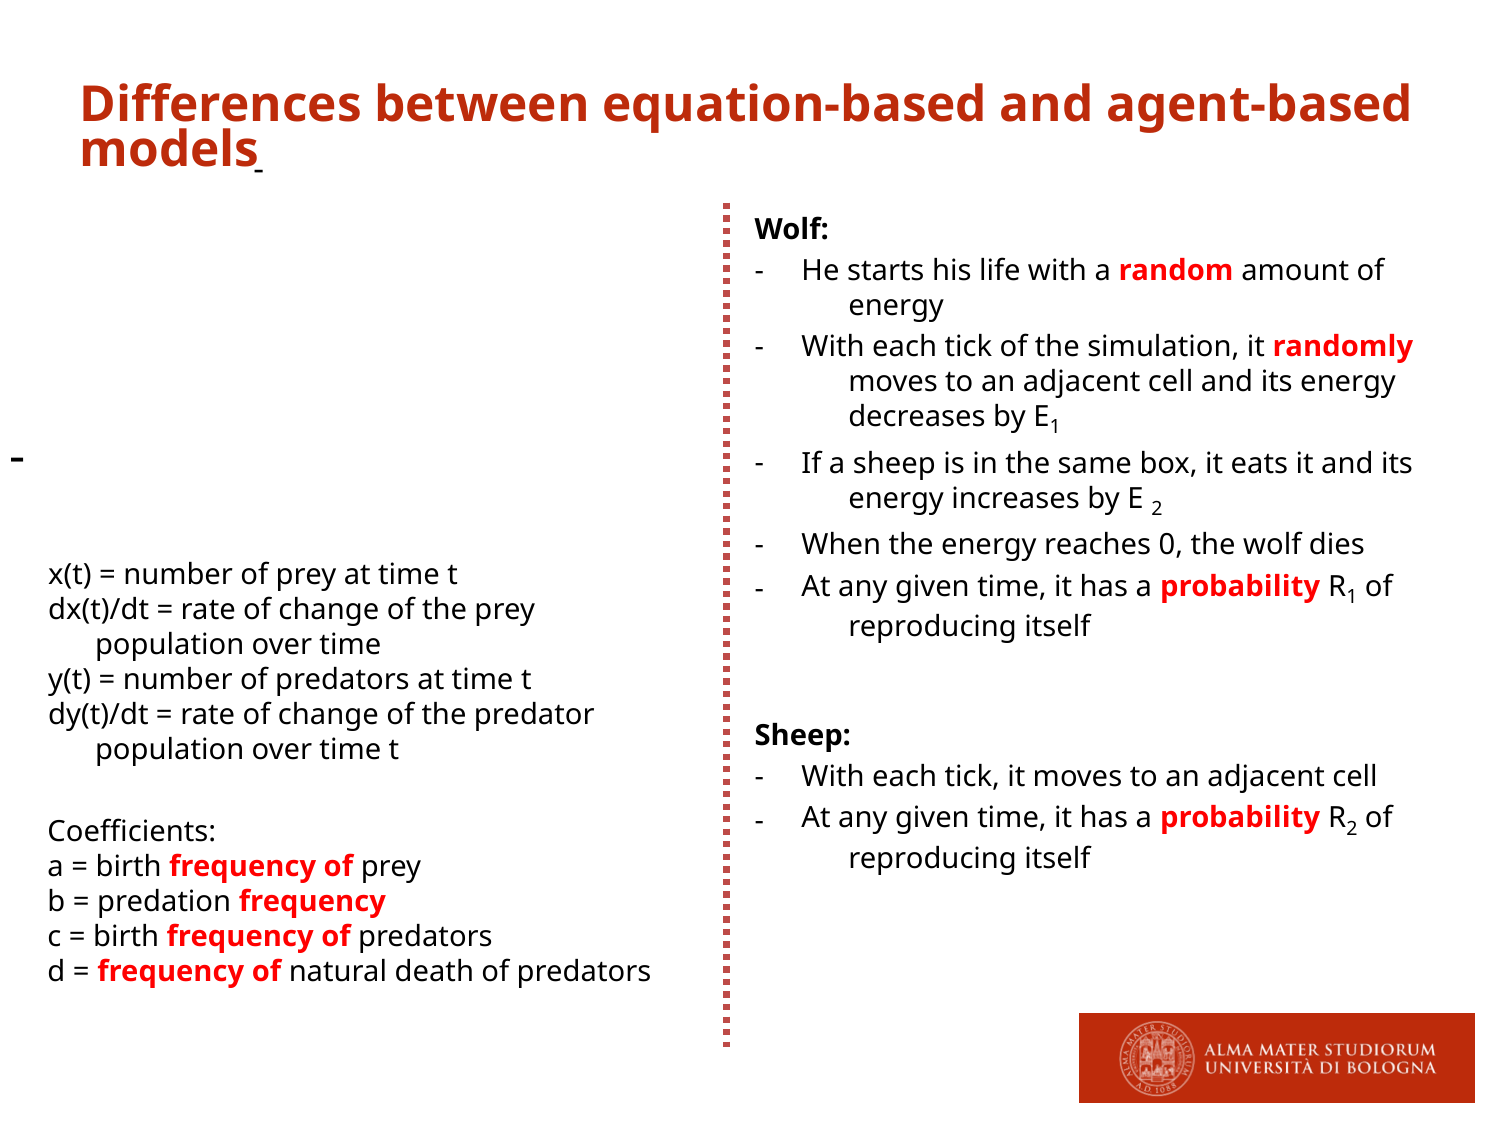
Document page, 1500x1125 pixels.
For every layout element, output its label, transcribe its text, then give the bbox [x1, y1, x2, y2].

text_box x(t) = number of prey at time t dx(t)/dt = rate of change of the prey population over time y(t) = number of predators at time t dy(t)/dt = rate of change of the predator population over time t [33, 547, 680, 804]
text_box [0, 137, 680, 1047]
list Differences between equation-based and agent-based models [64, 78, 1447, 185]
text_box Coefficients: a = birth frequency of prey b = predation frequency c = birth frequency of predators d = frequency of natural death of predators [32, 804, 807, 1125]
text_box Wolf: He starts his life with a random amount of energy With each tick of the simulation, it randomly moves to an adjacent cell and its energy decreases by E1 If a sheep is in the same box, it eats it and its energy increases by E 2 When the energy reaches 0, the wolf dies At any given time, it has a probability R1 of reproducing itself [739, 202, 1473, 699]
text_box Sheep: With each tick, it moves to an adjacent cell At any given time, it has a probability R2 of reproducing itself [739, 708, 1415, 946]
